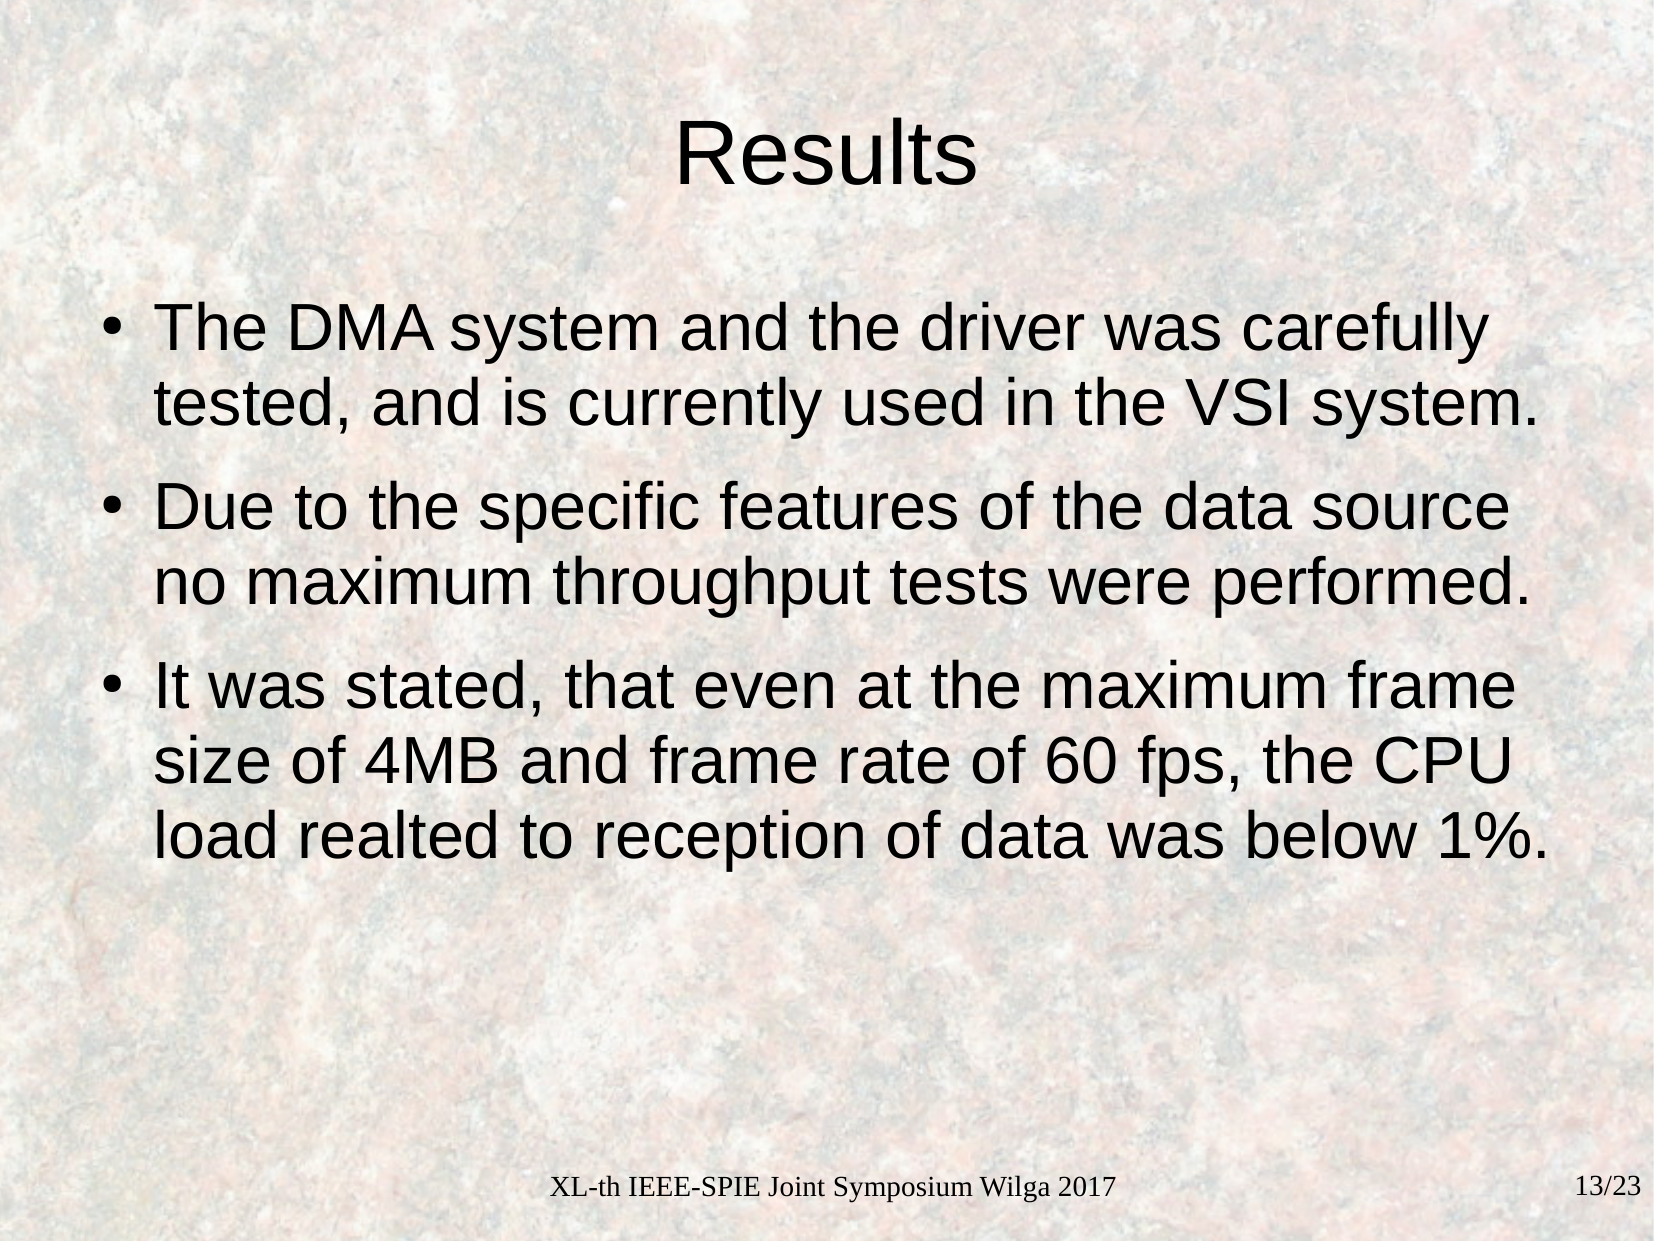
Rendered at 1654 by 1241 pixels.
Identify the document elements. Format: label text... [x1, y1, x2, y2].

picture [0, 0, 1654, 1241]
list The DMA system and the driver was carefully tested, and is currently used in the VSI system. Due to the specific features of the data source no maximum throughput tests were performed. It was stated, that even at the maximum frame size of 4MB and frame rate of 60 fps, the CPU load realted to reception of data was below 1%. [82, 290, 1571, 1010]
title Results [82, 49, 1571, 257]
